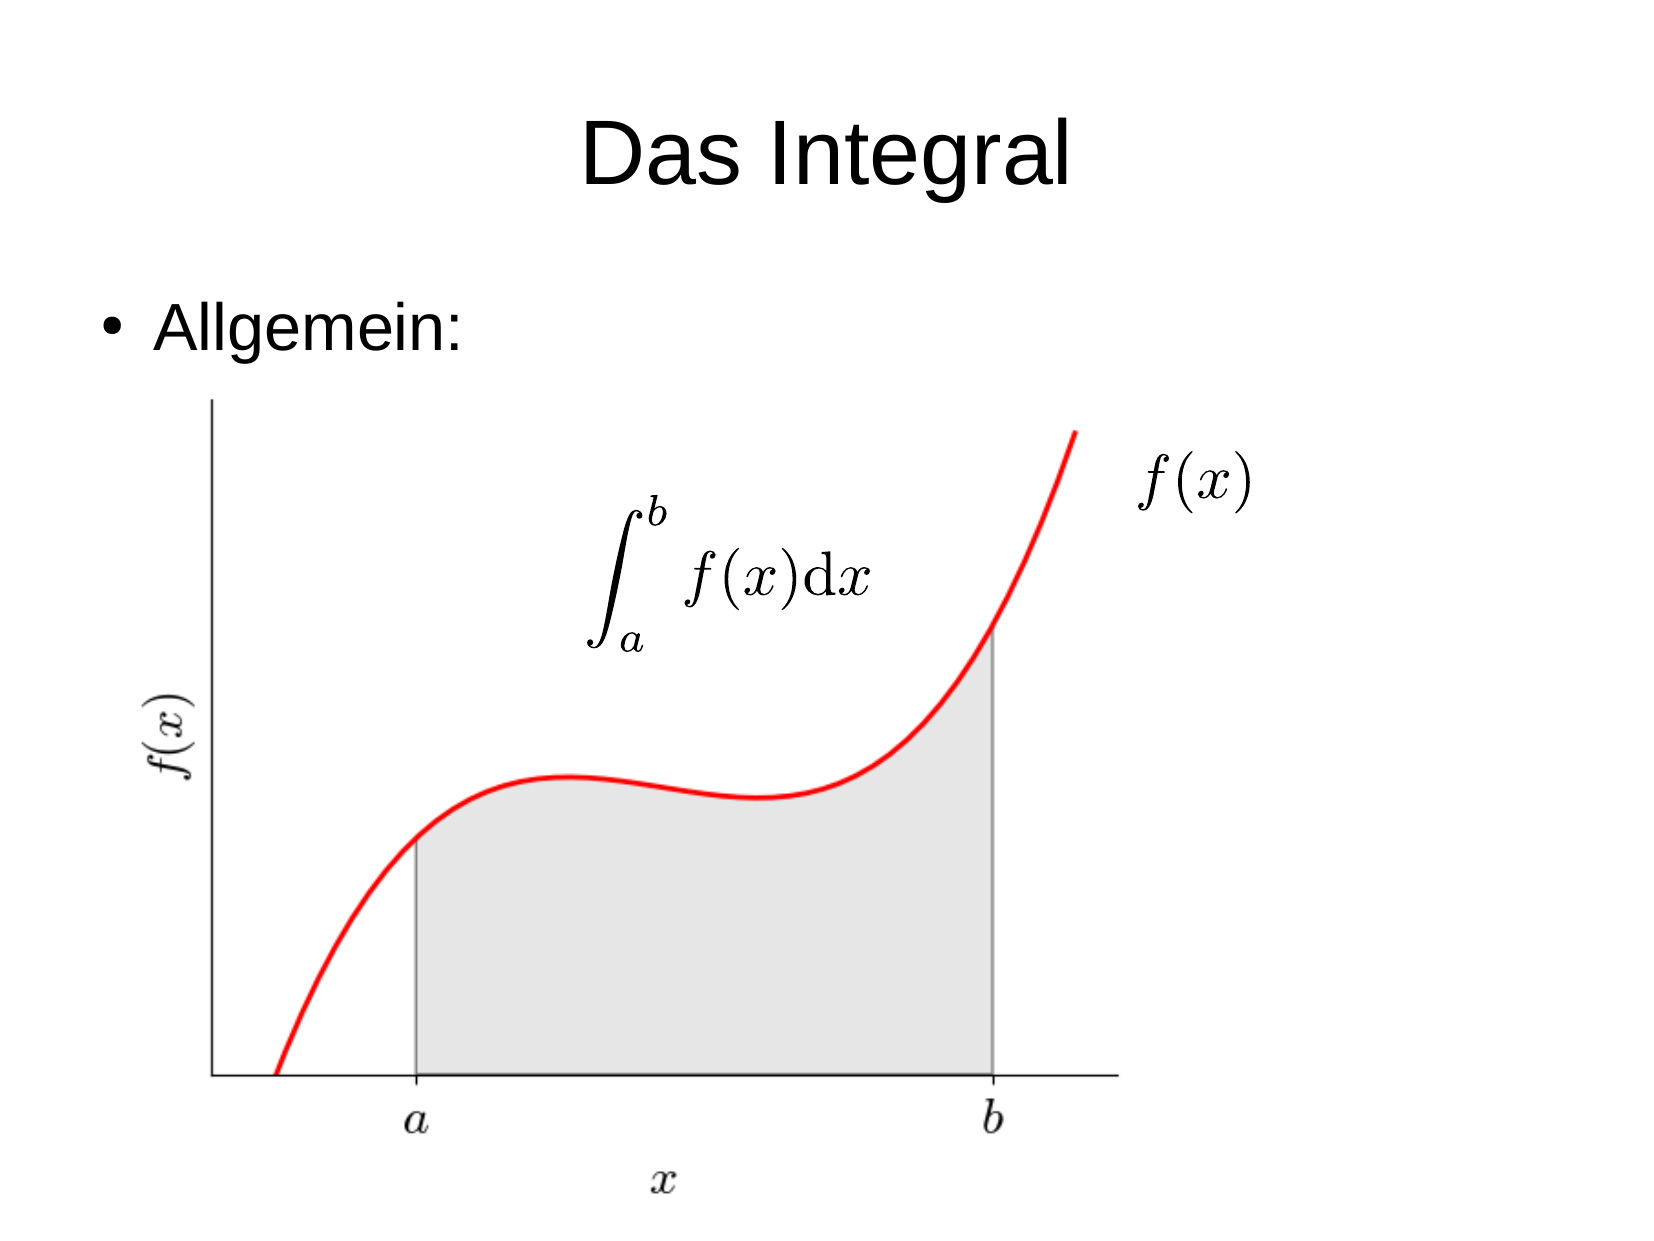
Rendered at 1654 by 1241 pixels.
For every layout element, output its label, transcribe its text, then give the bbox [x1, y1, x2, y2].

picture [122, 1094, 1141, 1224]
text_box [583, 494, 873, 652]
title Das Integral [82, 56, 1571, 250]
list Allgemein: [82, 290, 1571, 1094]
text_box [1134, 451, 1257, 514]
